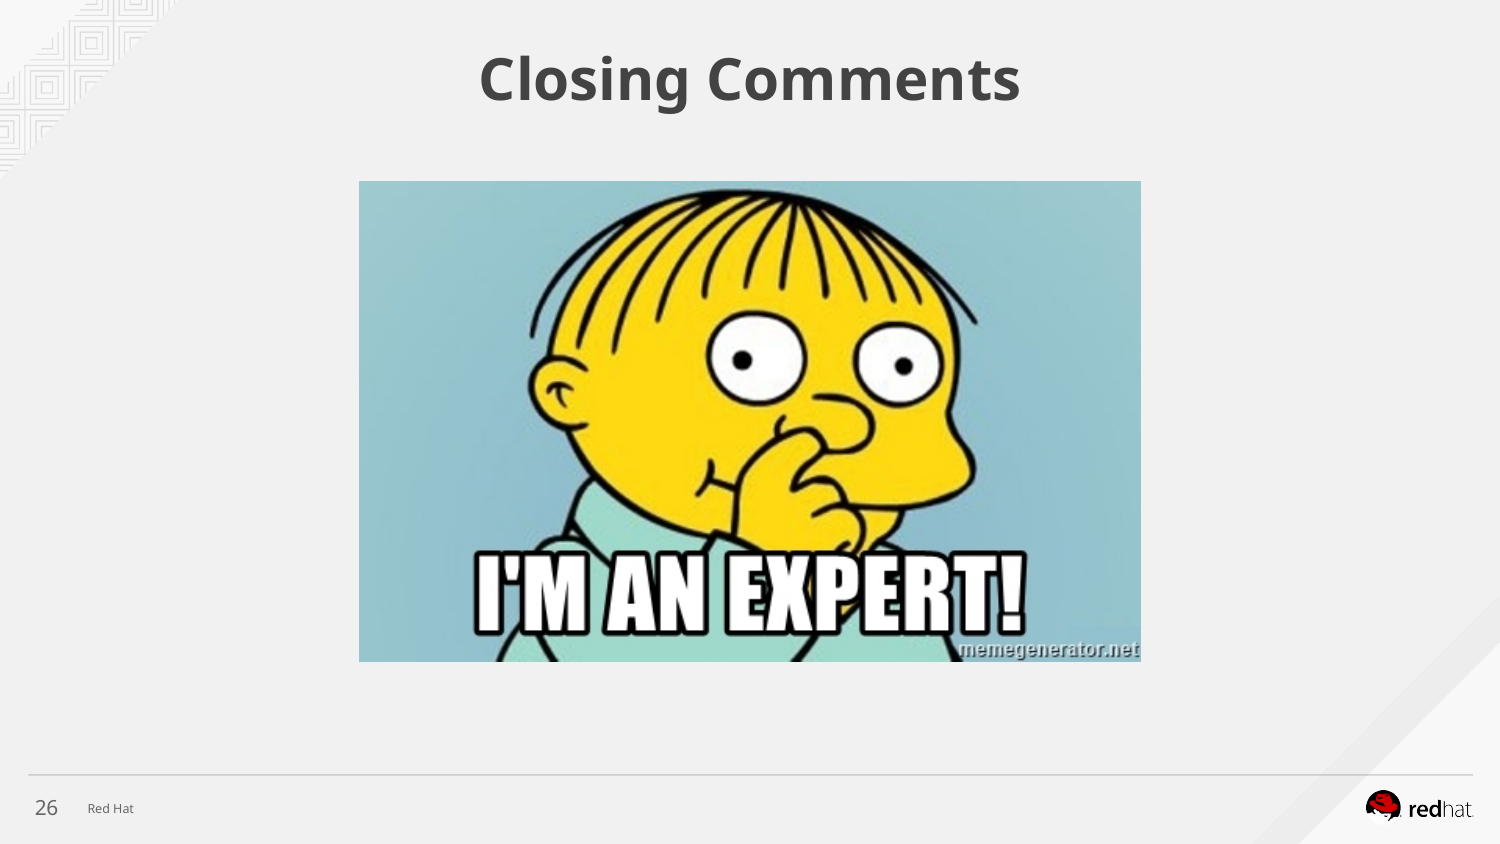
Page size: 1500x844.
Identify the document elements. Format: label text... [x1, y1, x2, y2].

slide_number 1 [16, 776, 77, 842]
list [135, 152, 1365, 726]
picture [0, 0, 1500, 844]
title Closing Comments [135, 0, 1365, 128]
